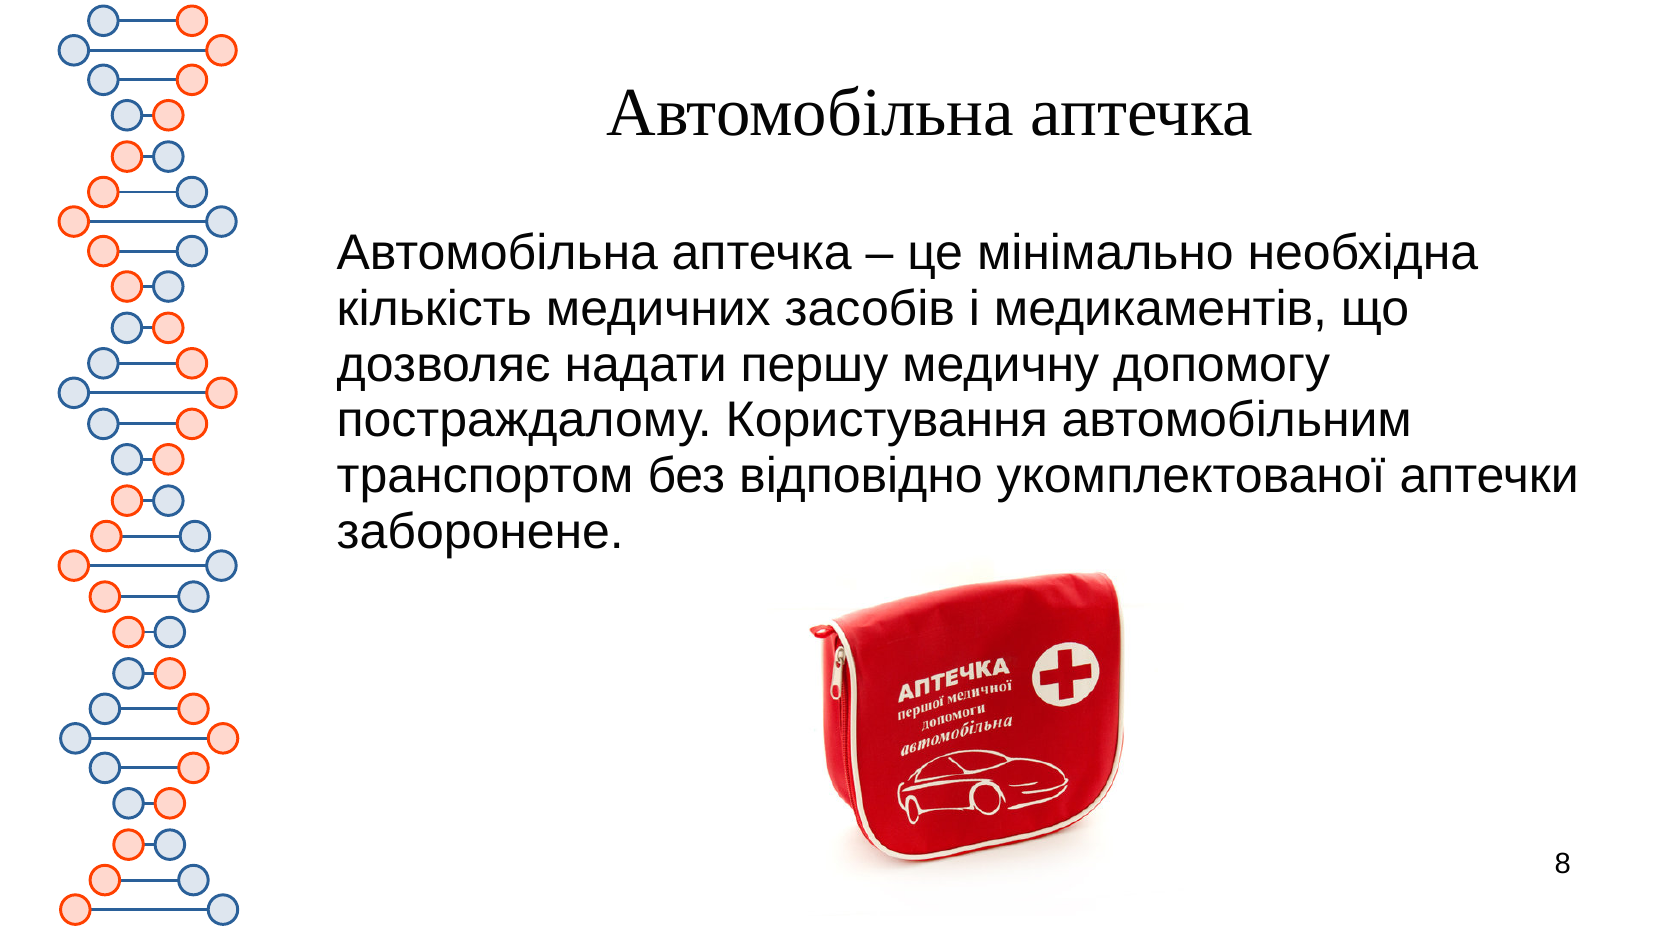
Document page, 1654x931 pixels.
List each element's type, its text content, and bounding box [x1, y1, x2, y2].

picture [767, 514, 1184, 916]
list Автомобільна аптечка – це мінімально необхідна кількість медичних засобів і медикаментів, що дозволяє надати першу медичну допомогу постраждалому. Користування автомобільним транспортом без відповідно укомплектованої аптечки заборонене. [265, 224, 1595, 764]
title Автомобільна аптечка [265, 35, 1595, 189]
